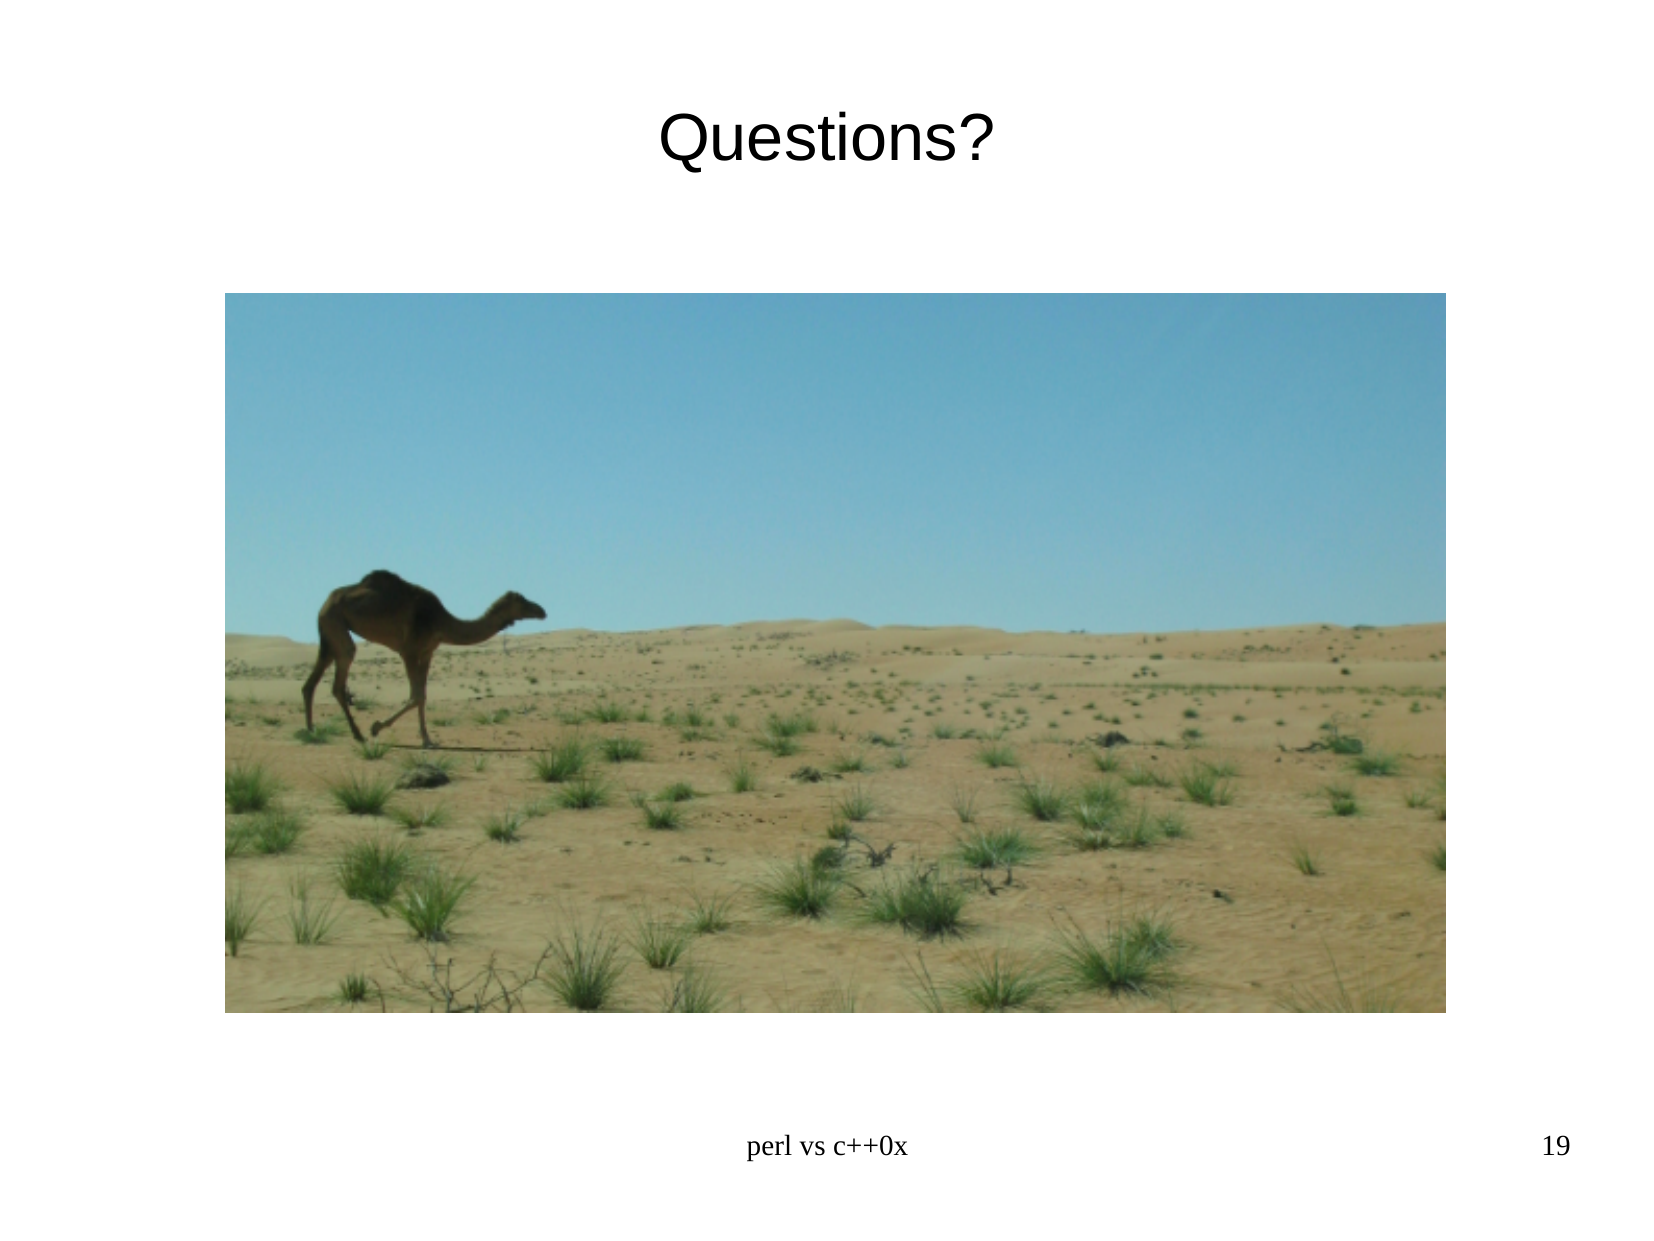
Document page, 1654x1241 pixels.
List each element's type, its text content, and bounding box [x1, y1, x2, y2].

subtitle Questions? [82, 49, 1571, 226]
picture [225, 293, 1446, 1013]
